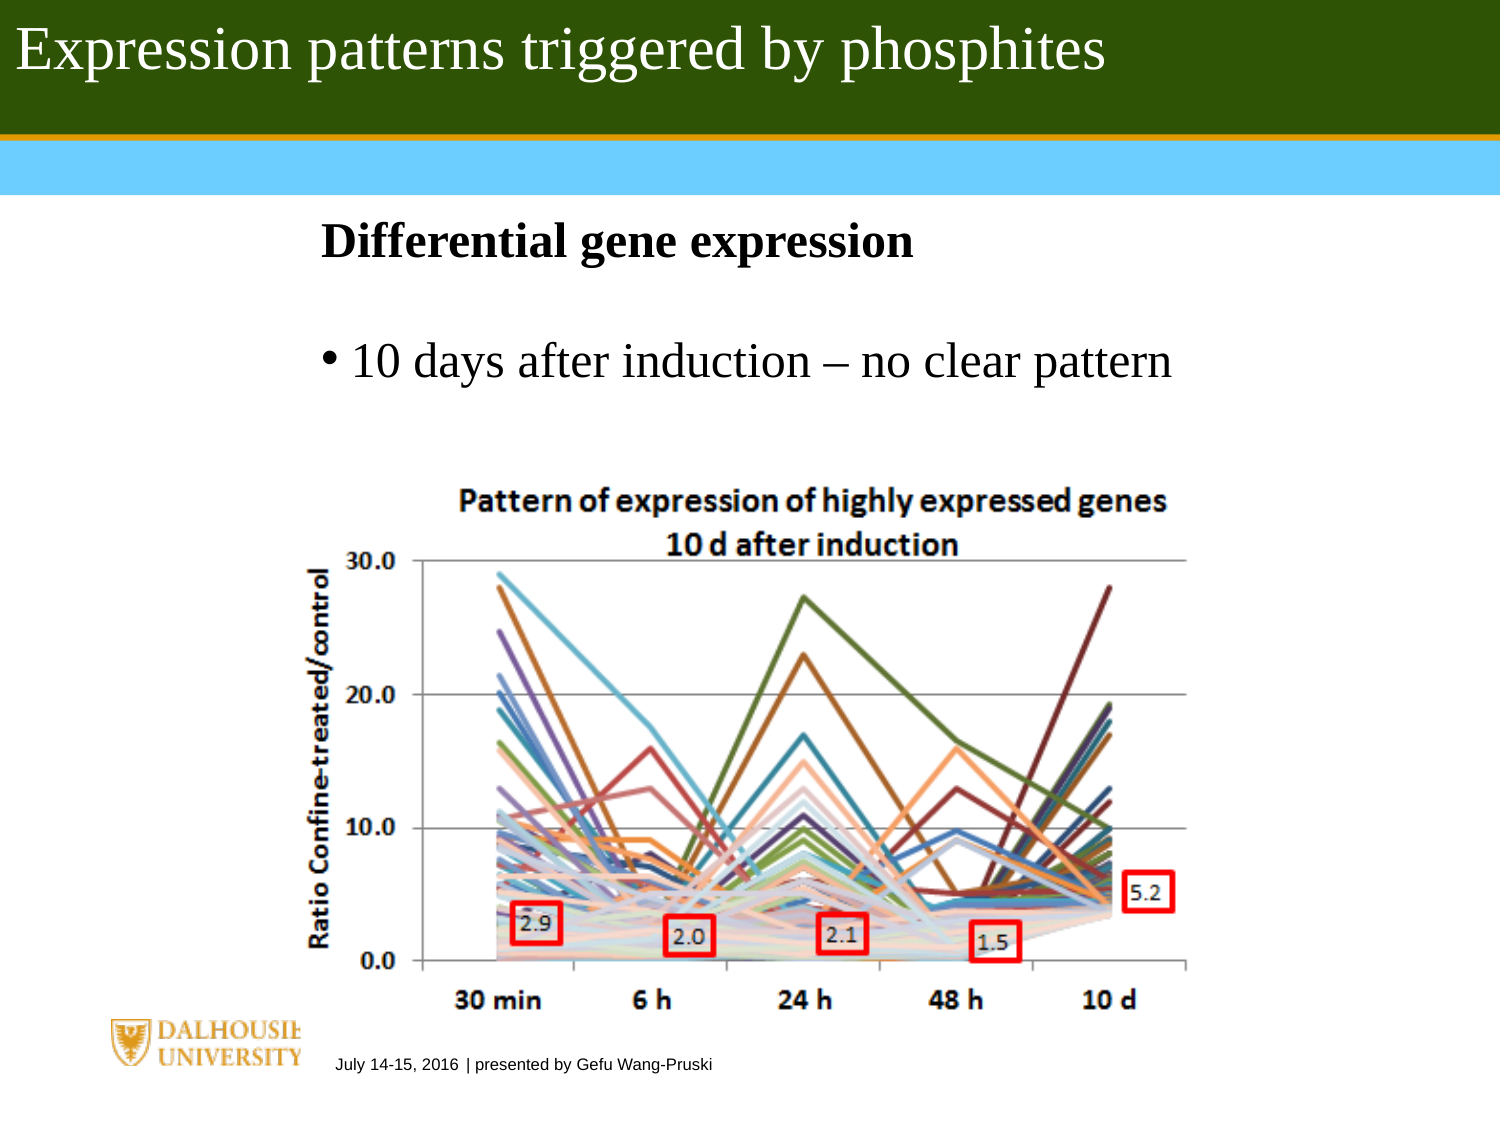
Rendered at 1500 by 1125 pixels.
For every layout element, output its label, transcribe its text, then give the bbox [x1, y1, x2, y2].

title Expression patterns triggered by phosphites [0, 0, 1500, 138]
text_box Differential gene expression 10 days after induction – no clear pattern [306, 200, 1188, 395]
picture [296, 474, 1214, 1025]
